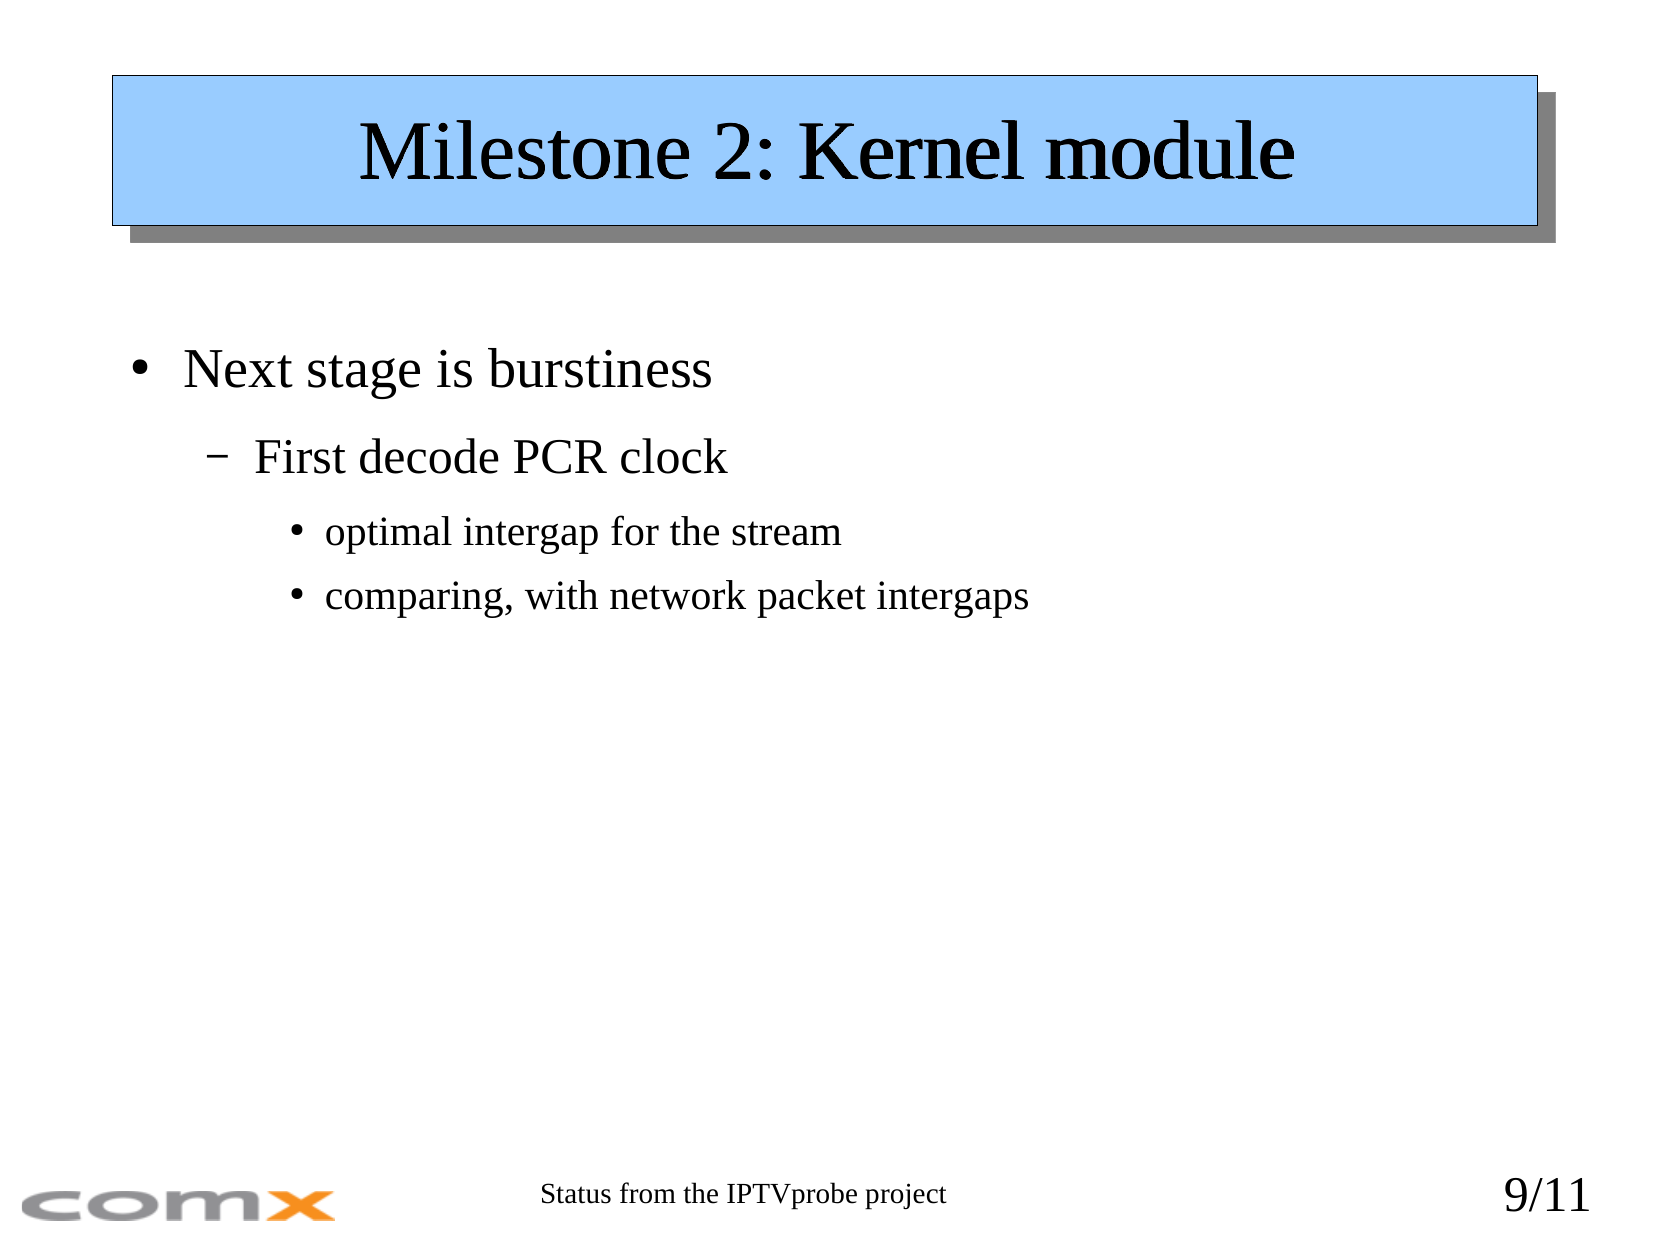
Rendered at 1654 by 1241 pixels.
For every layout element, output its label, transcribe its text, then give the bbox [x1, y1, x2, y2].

list Next stage is burstiness First decode PCR clock optimal intergap for the stream comparing, with network packet intergaps [112, 337, 1538, 1126]
title Milestone 2: Kernel module [116, 75, 1538, 226]
picture [21, 1191, 335, 1221]
